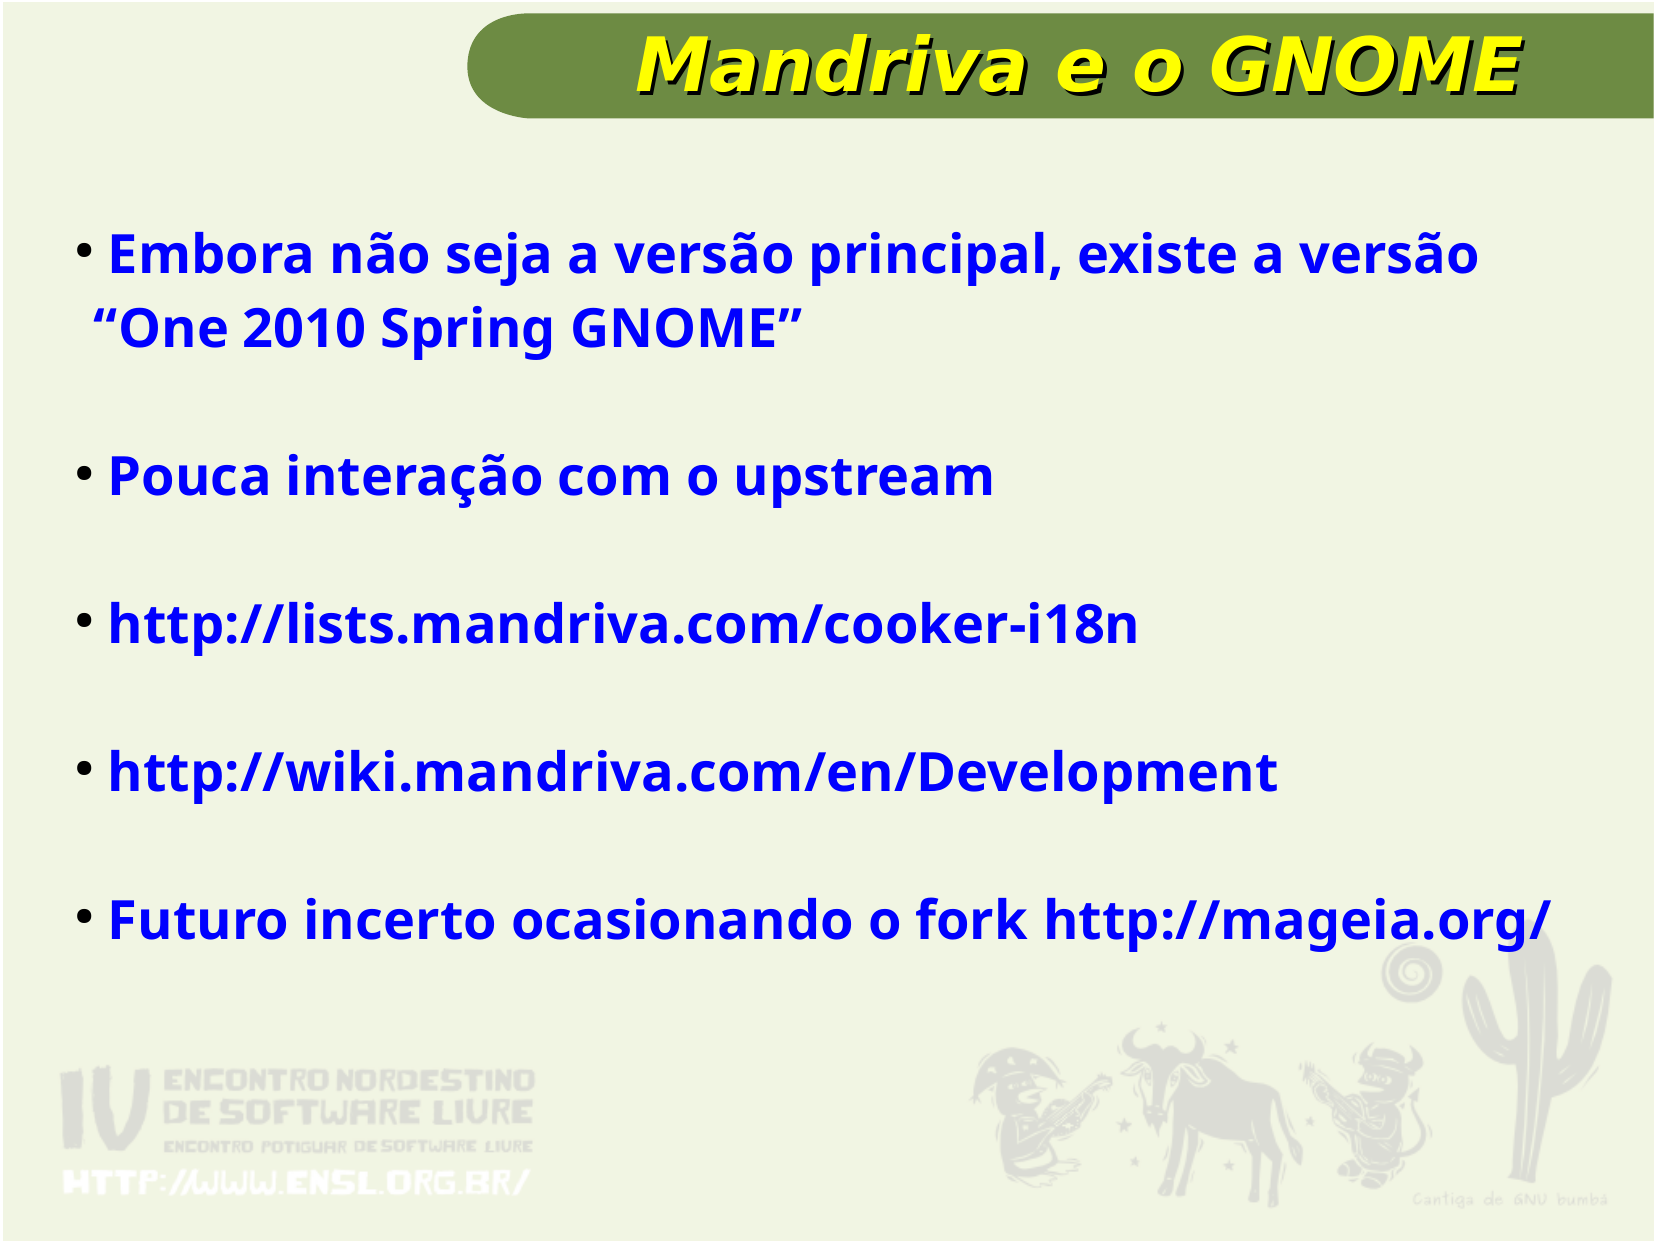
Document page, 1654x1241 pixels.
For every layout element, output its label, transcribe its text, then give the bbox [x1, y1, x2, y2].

title Mandriva e o GNOME [505, 0, 1654, 131]
text_box Embora não seja a versão principal, existe a versão “One 2010 Spring GNOME” Pouca interação com o upstream http://lists.mandriva.com/cooker-i18n http://wiki.mandriva.com/en/Development Futuro incerto ocasionando o fork http://mageia.org/ [59, 207, 1634, 941]
text_box [467, 16, 505, 114]
